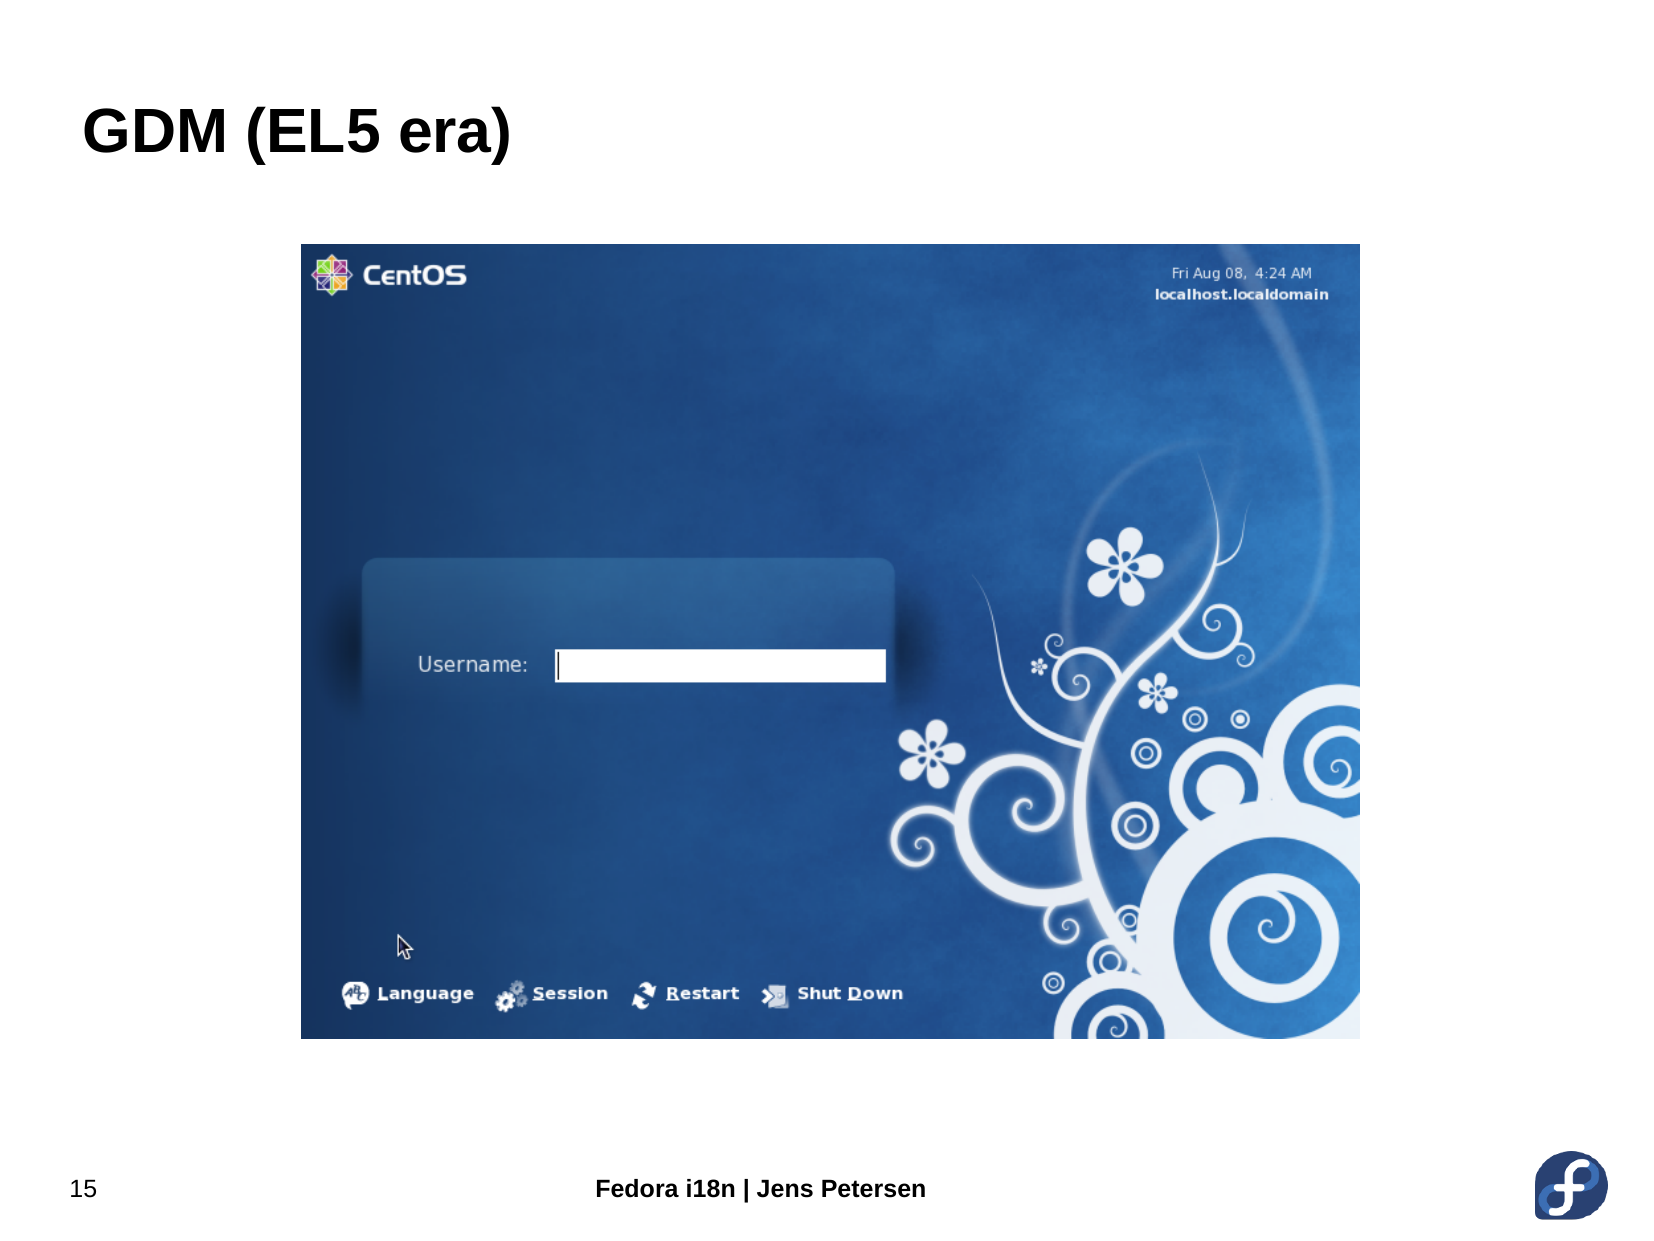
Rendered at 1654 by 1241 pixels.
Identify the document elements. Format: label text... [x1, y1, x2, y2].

title GDM (EL5 era) [82, 37, 1571, 226]
picture [301, 244, 1360, 1039]
picture [1529, 1146, 1613, 1224]
